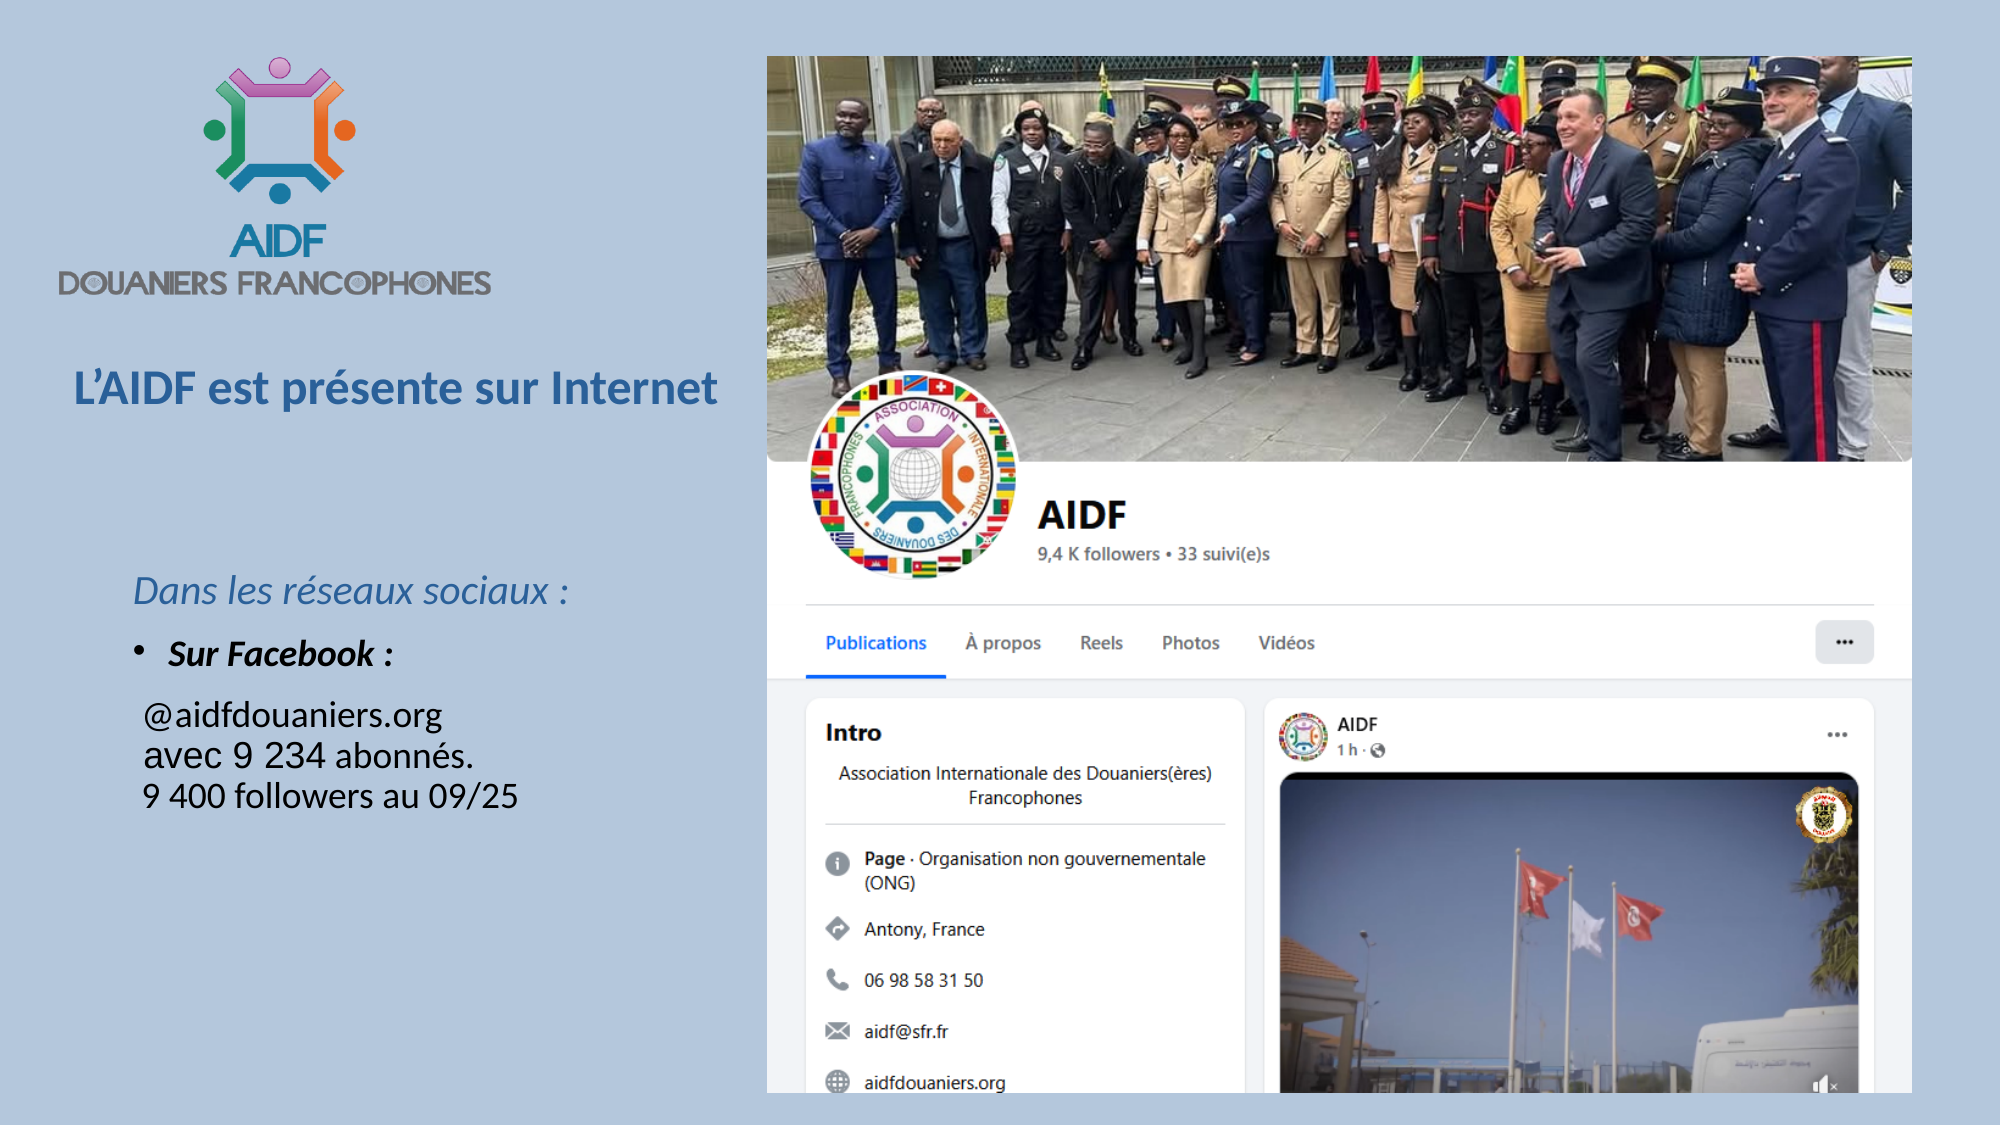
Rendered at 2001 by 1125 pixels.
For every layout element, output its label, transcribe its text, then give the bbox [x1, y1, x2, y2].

text_box L’AIDF est présente sur Internet [59, 353, 739, 414]
text_box Dans les réseaux sociaux : Sur Facebook : @aidfdouaniers.org avec 9 234 abonnés. 9 400 followers au 09/25 [118, 561, 621, 857]
picture [767, 56, 1912, 1093]
picture [59, 57, 491, 295]
